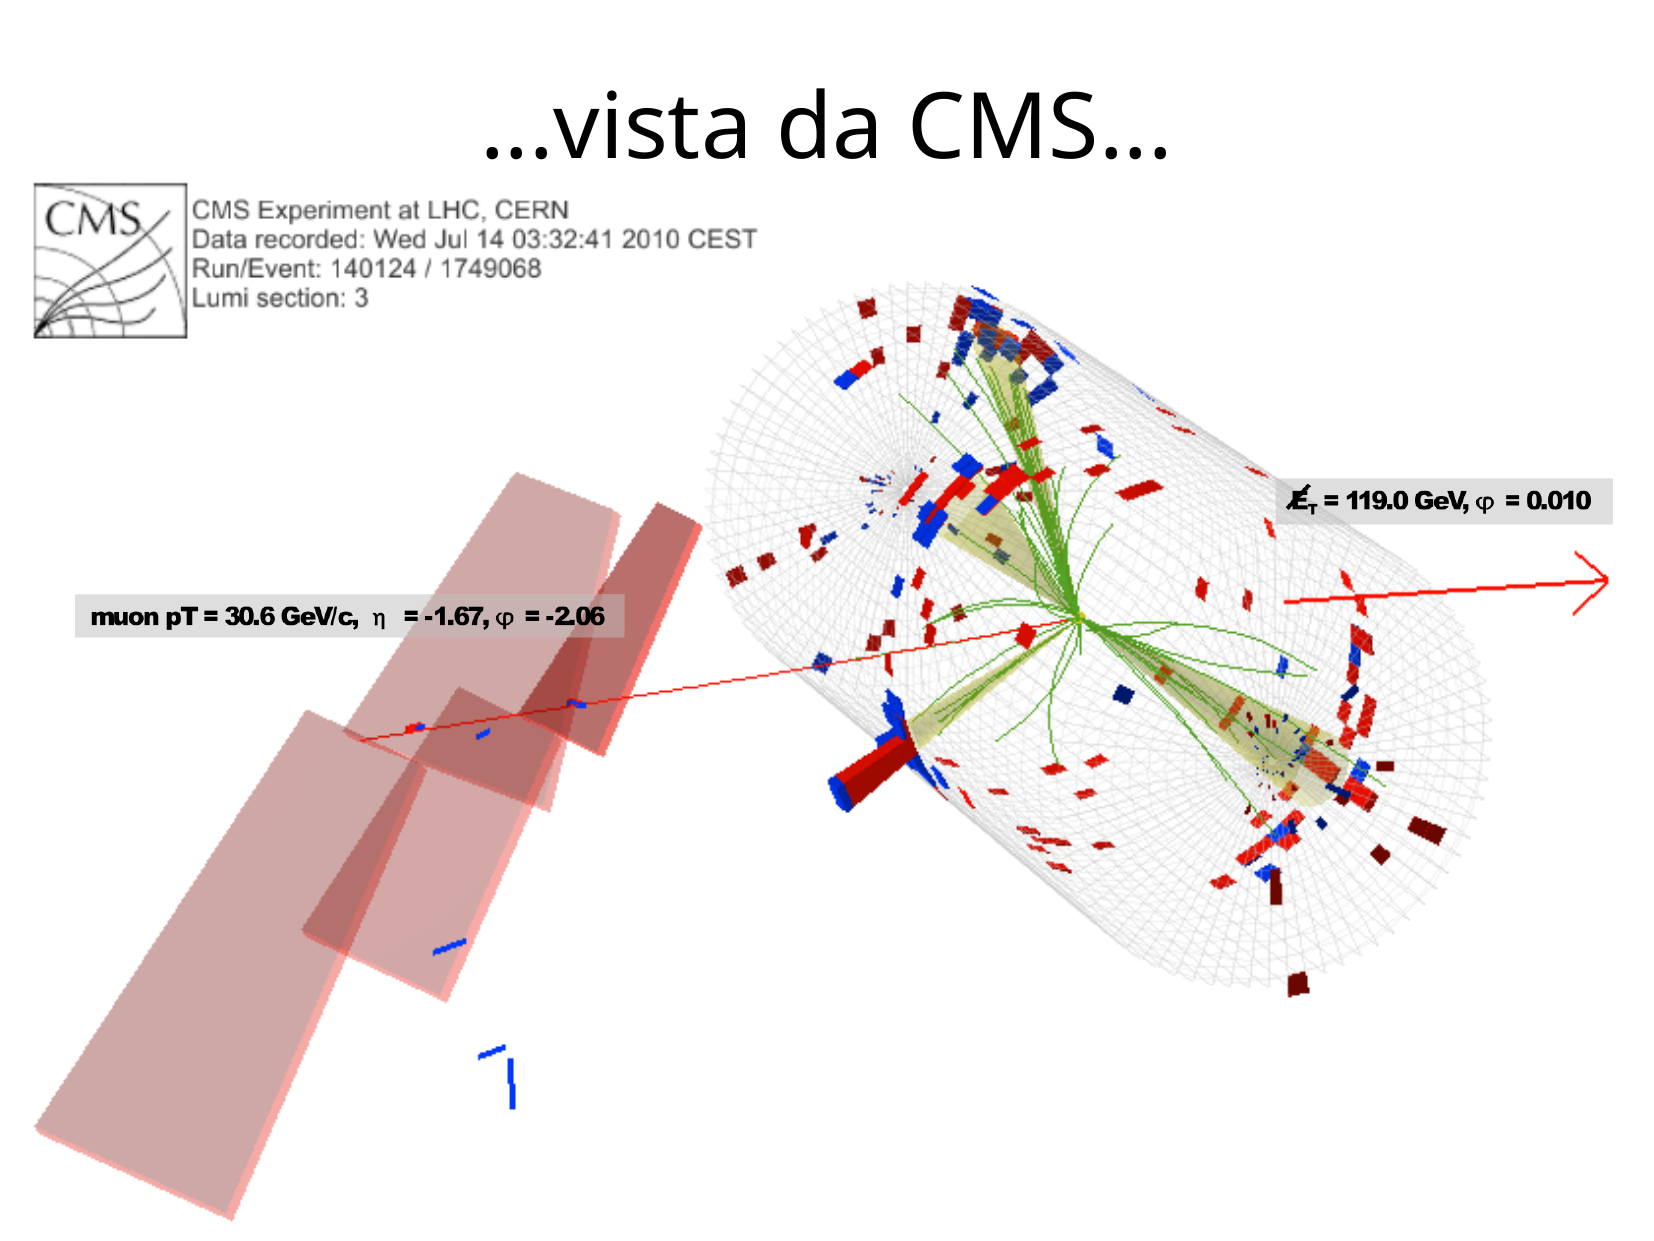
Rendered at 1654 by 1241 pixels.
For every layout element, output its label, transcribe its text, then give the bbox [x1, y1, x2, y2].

title ...vista da CMS... [82, 19, 1571, 162]
picture [1, 162, 1652, 1241]
